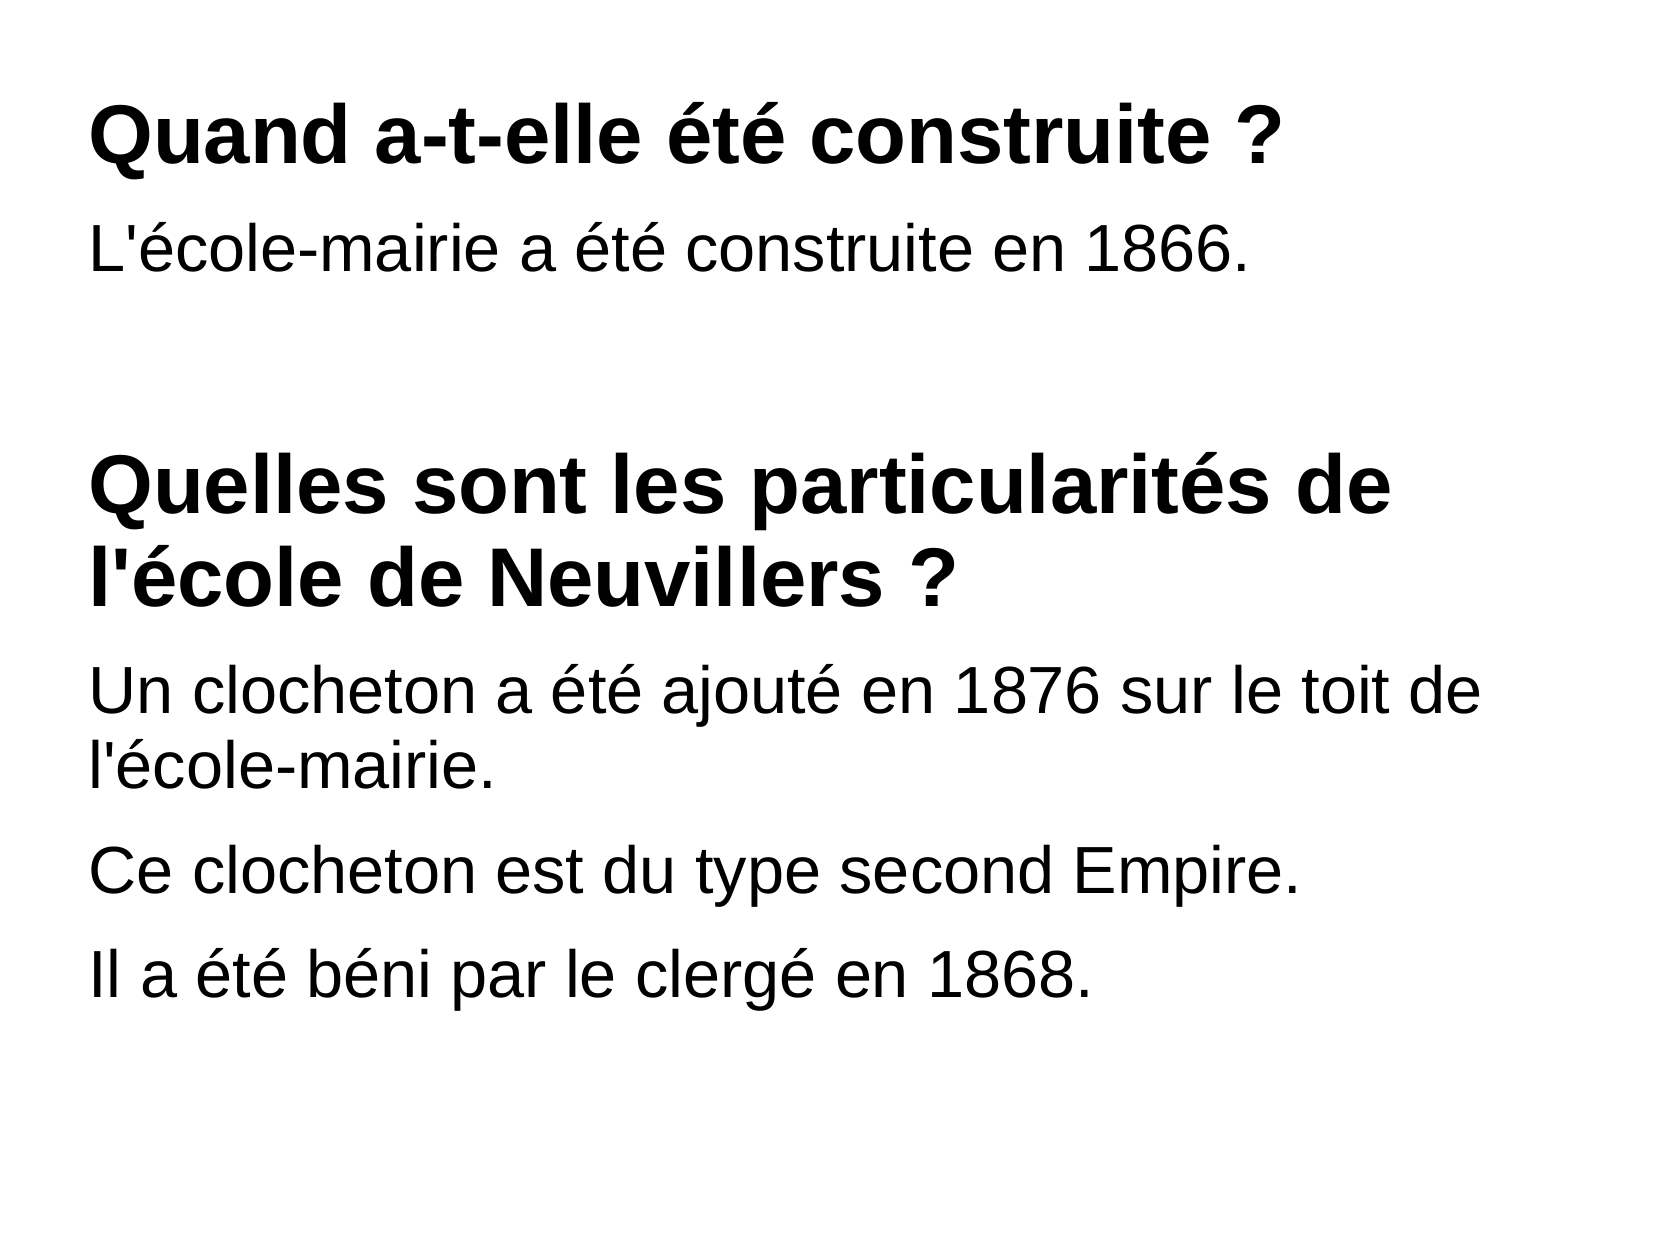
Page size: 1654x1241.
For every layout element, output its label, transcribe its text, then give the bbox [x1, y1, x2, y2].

list Quand a-t-elle été construite ? L'école-mairie a été construite en 1866. Quelles sont les particularités de l'école de Neuvillers ? Un clocheton a été ajouté en 1876 sur le toit de l'école-mairie. Ce clocheton est du type second Empire. Il a été béni par le clergé en 1868. [88, 88, 1577, 1182]
